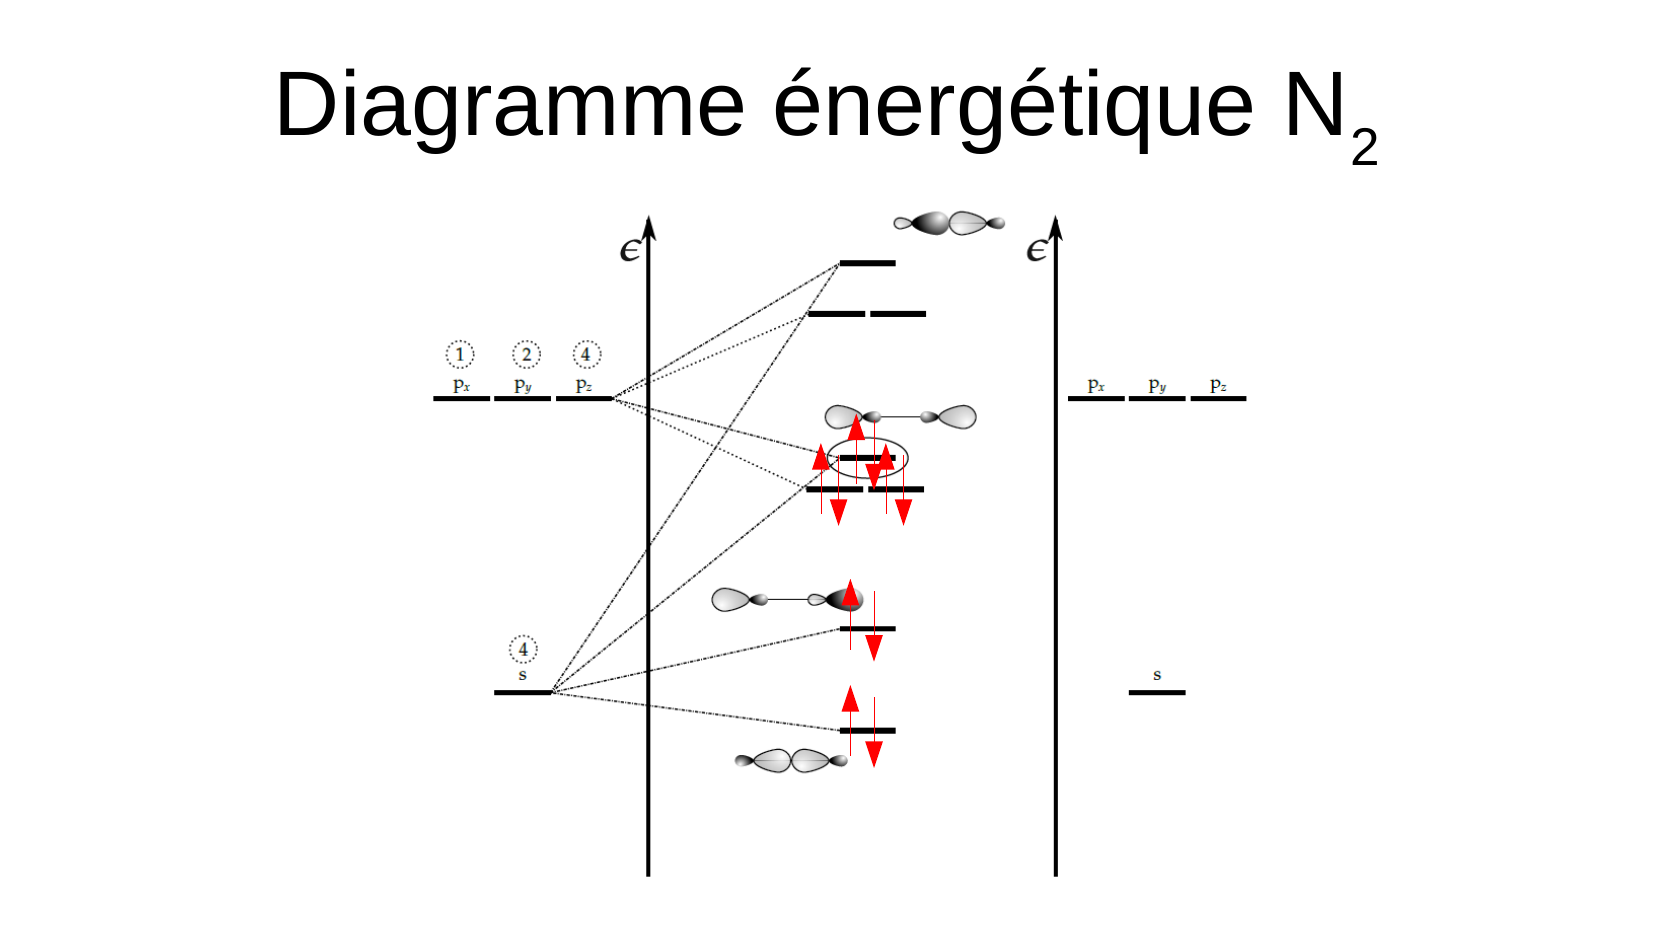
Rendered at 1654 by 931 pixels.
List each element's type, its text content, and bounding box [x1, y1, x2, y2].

picture [405, 173, 1288, 898]
title Diagramme énergétique N2 [82, 37, 1571, 193]
